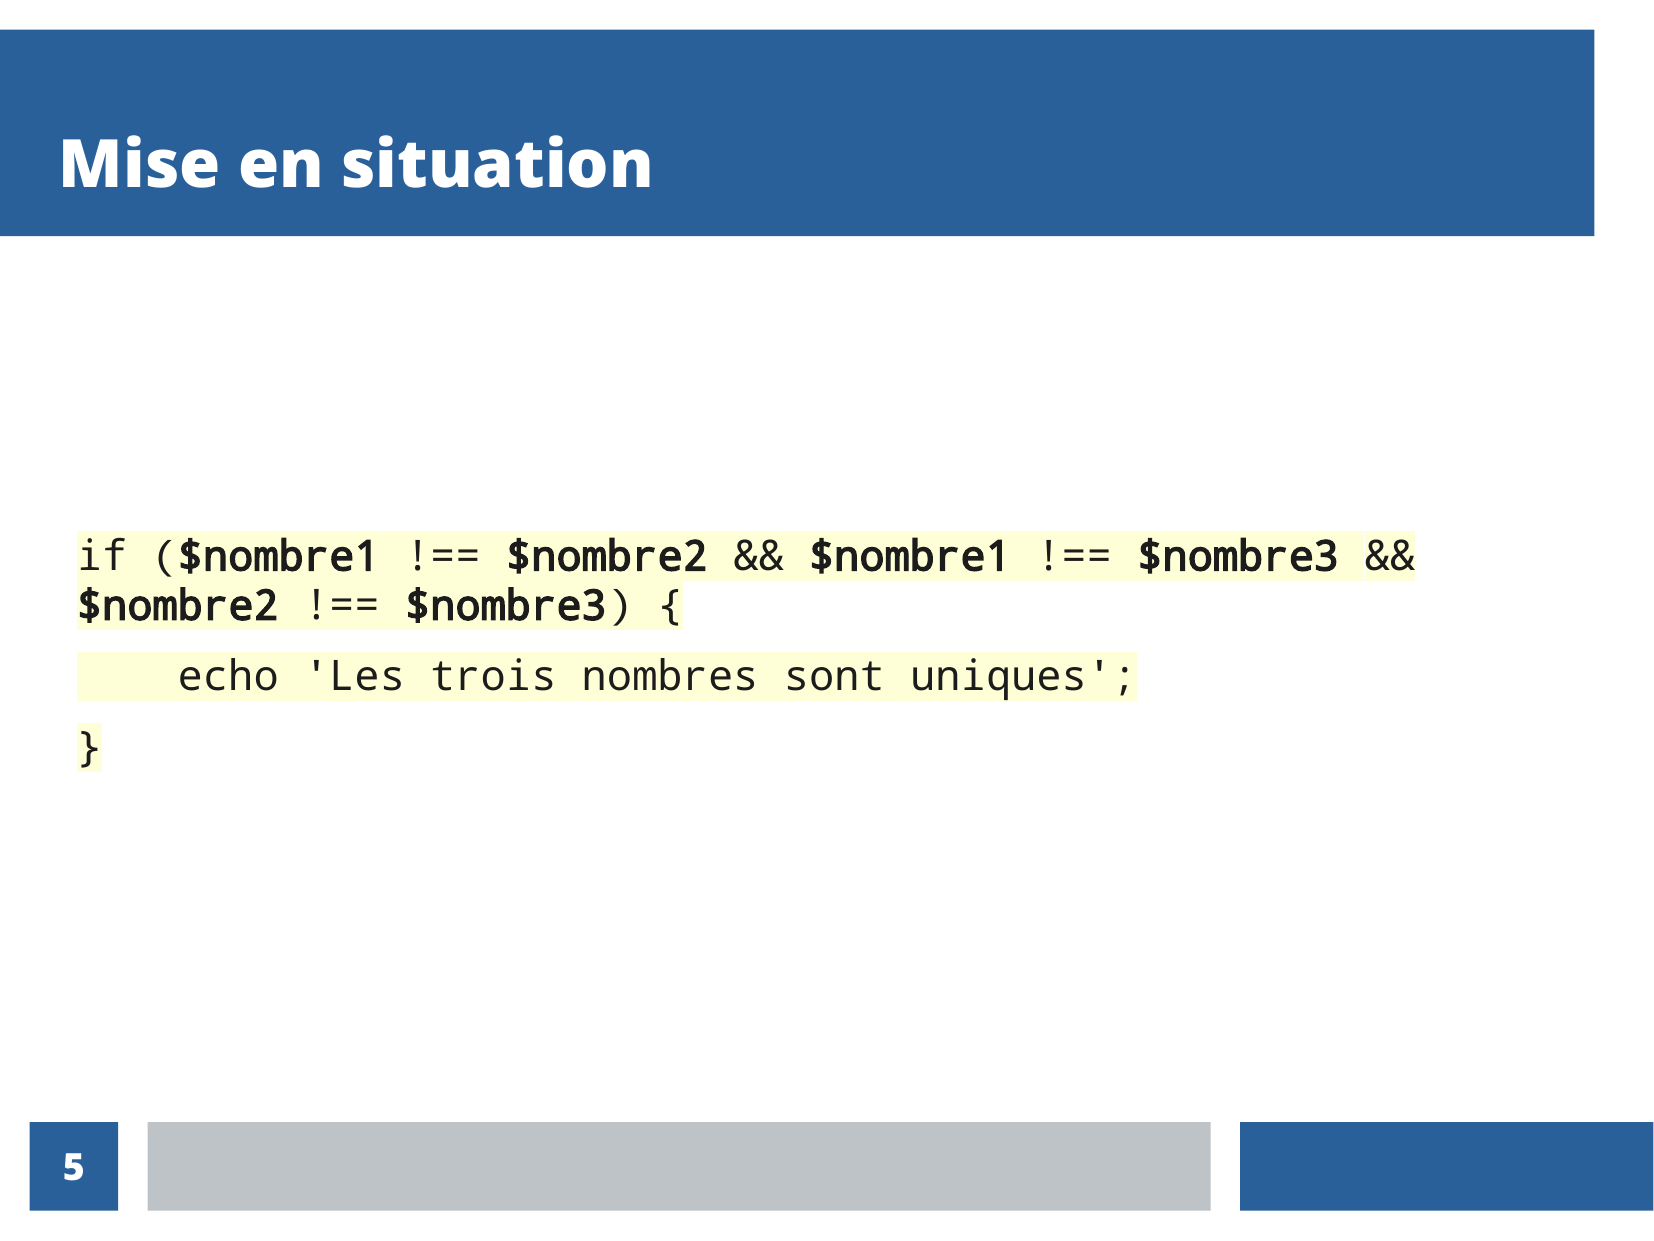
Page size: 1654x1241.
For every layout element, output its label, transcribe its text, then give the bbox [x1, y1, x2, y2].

title Mise en situation [59, 59, 1595, 207]
list if ($nombre1 !== $nombre2 && $nombre1 !== $nombre3 && $nombre2 !== $nombre3) { echo 'Les trois nombres sont uniques'; } [76, 531, 1583, 774]
